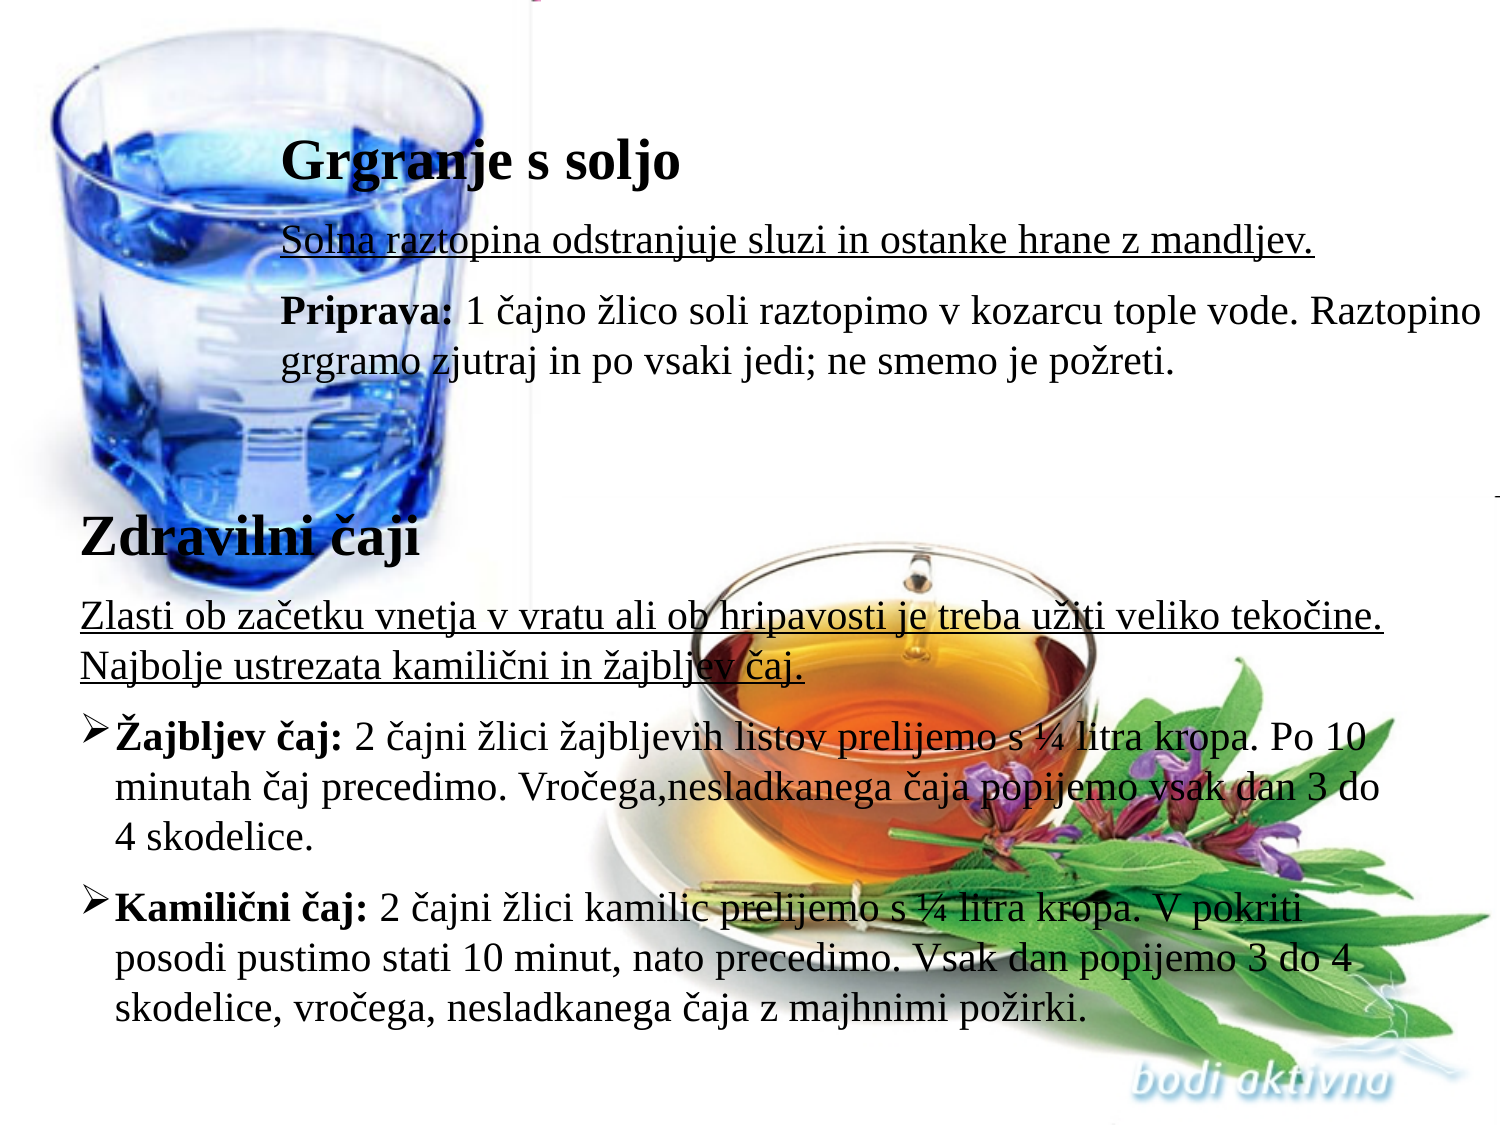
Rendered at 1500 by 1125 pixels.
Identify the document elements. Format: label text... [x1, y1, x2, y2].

picture [562, 496, 1500, 1125]
text_box Zdravilni čaji Zlasti ob začetku vnetja v vratu ali ob hripavosti je treba užiti veliko tekočine. Najbolje ustrezata kamilični in žajbljev čaj. Žajbljev čaj: 2 čajni žlici žajbljevih listov prelijemo s ¼ litra kropa. Po 10 minutah čaj precedimo. Vročega,nesladkanega čaja popijemo vsak dan 3 do 4 skodelice. Kamilični čaj: 2 čajni žlici kamilic prelijemo s ¼ litra kropa. V pokriti posodi pustimo stati 10 minut, nato precedimo. Vsak dan popijemo 3 do 4 skodelice, vročega, nesladkanega čaja z majhnimi požirki. [64, 489, 1400, 1038]
text_box Grgranje s soljo Solna raztopina odstranjuje sluzi in ostanke hrane z mandljev. Priprava: 1 čajno žlico soli raztopimo v kozarcu tople vode. Raztopino grgramo zjutraj in po vsaki jedi; ne smemo je požreti. [265, 113, 1500, 461]
picture [0, 0, 541, 622]
